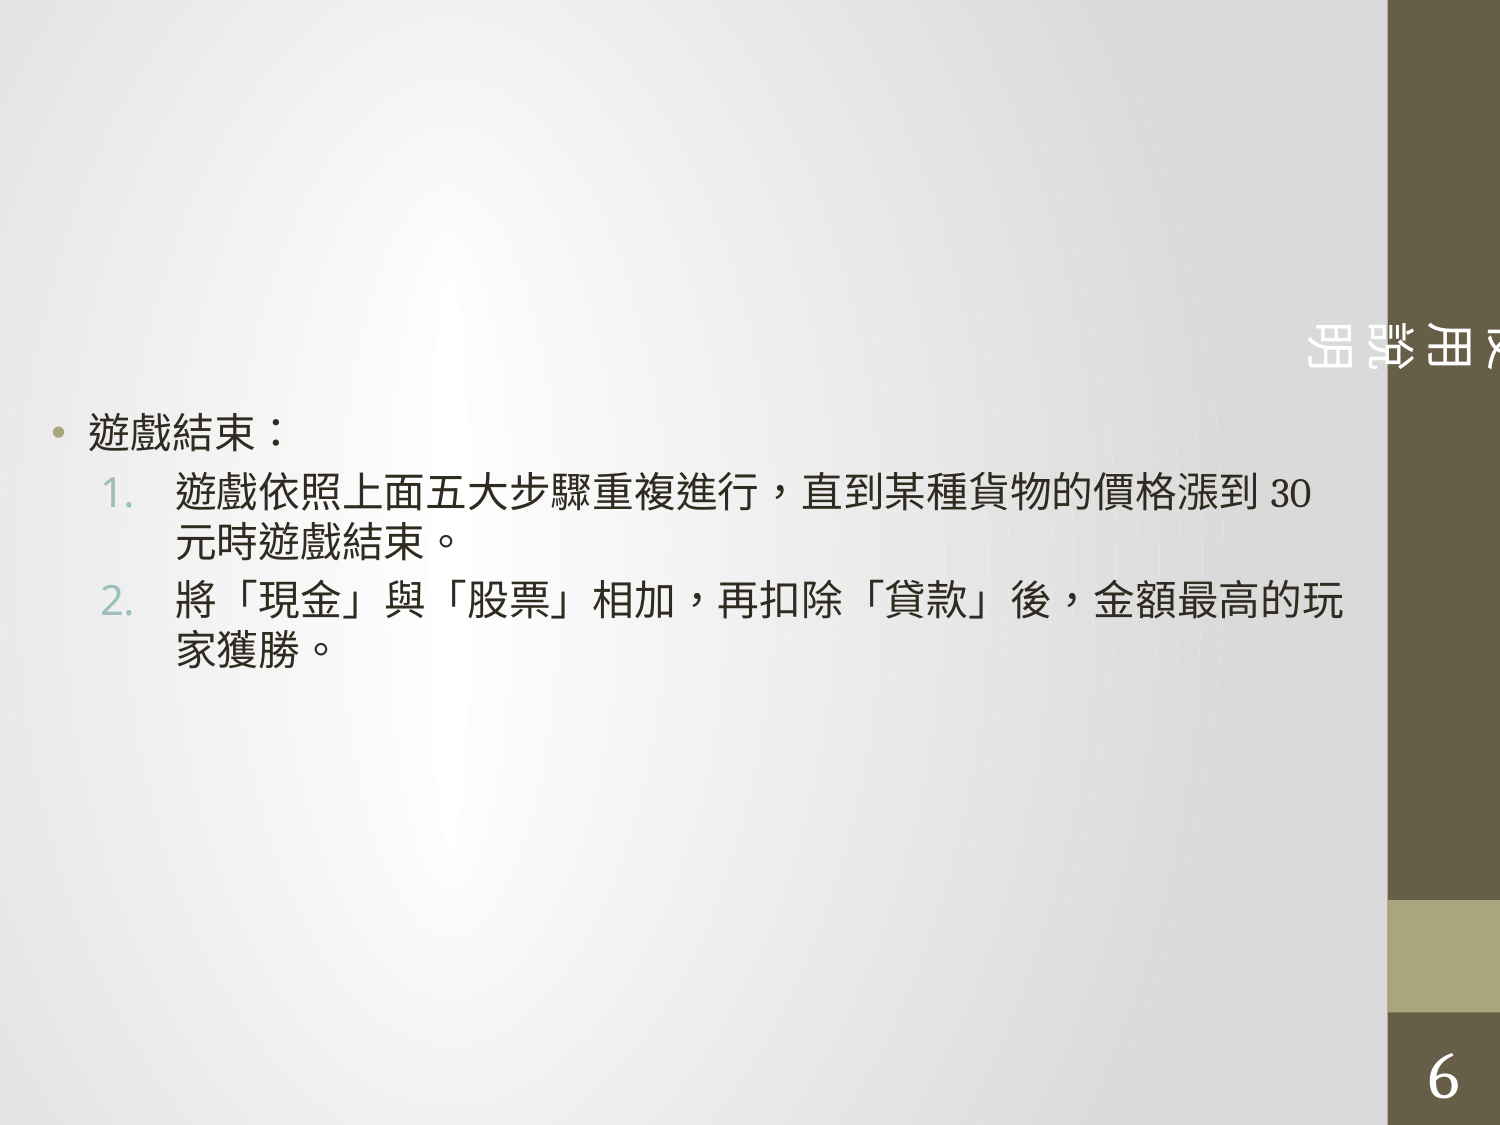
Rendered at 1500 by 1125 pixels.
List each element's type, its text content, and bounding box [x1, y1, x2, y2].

text_box 馬尼拉 使用說明 [1392, 0, 1484, 705]
list 遊戲結束： 遊戲依照上面五大步驟重複進行，直到某種貨物的價格漲到30元時遊戲結束。 將「現金」與「股票」相加，再扣除「貸款」後，金額最高的玩家獲勝。 [17, 62, 1365, 1019]
text_box 6 [1387, 1023, 1500, 1119]
